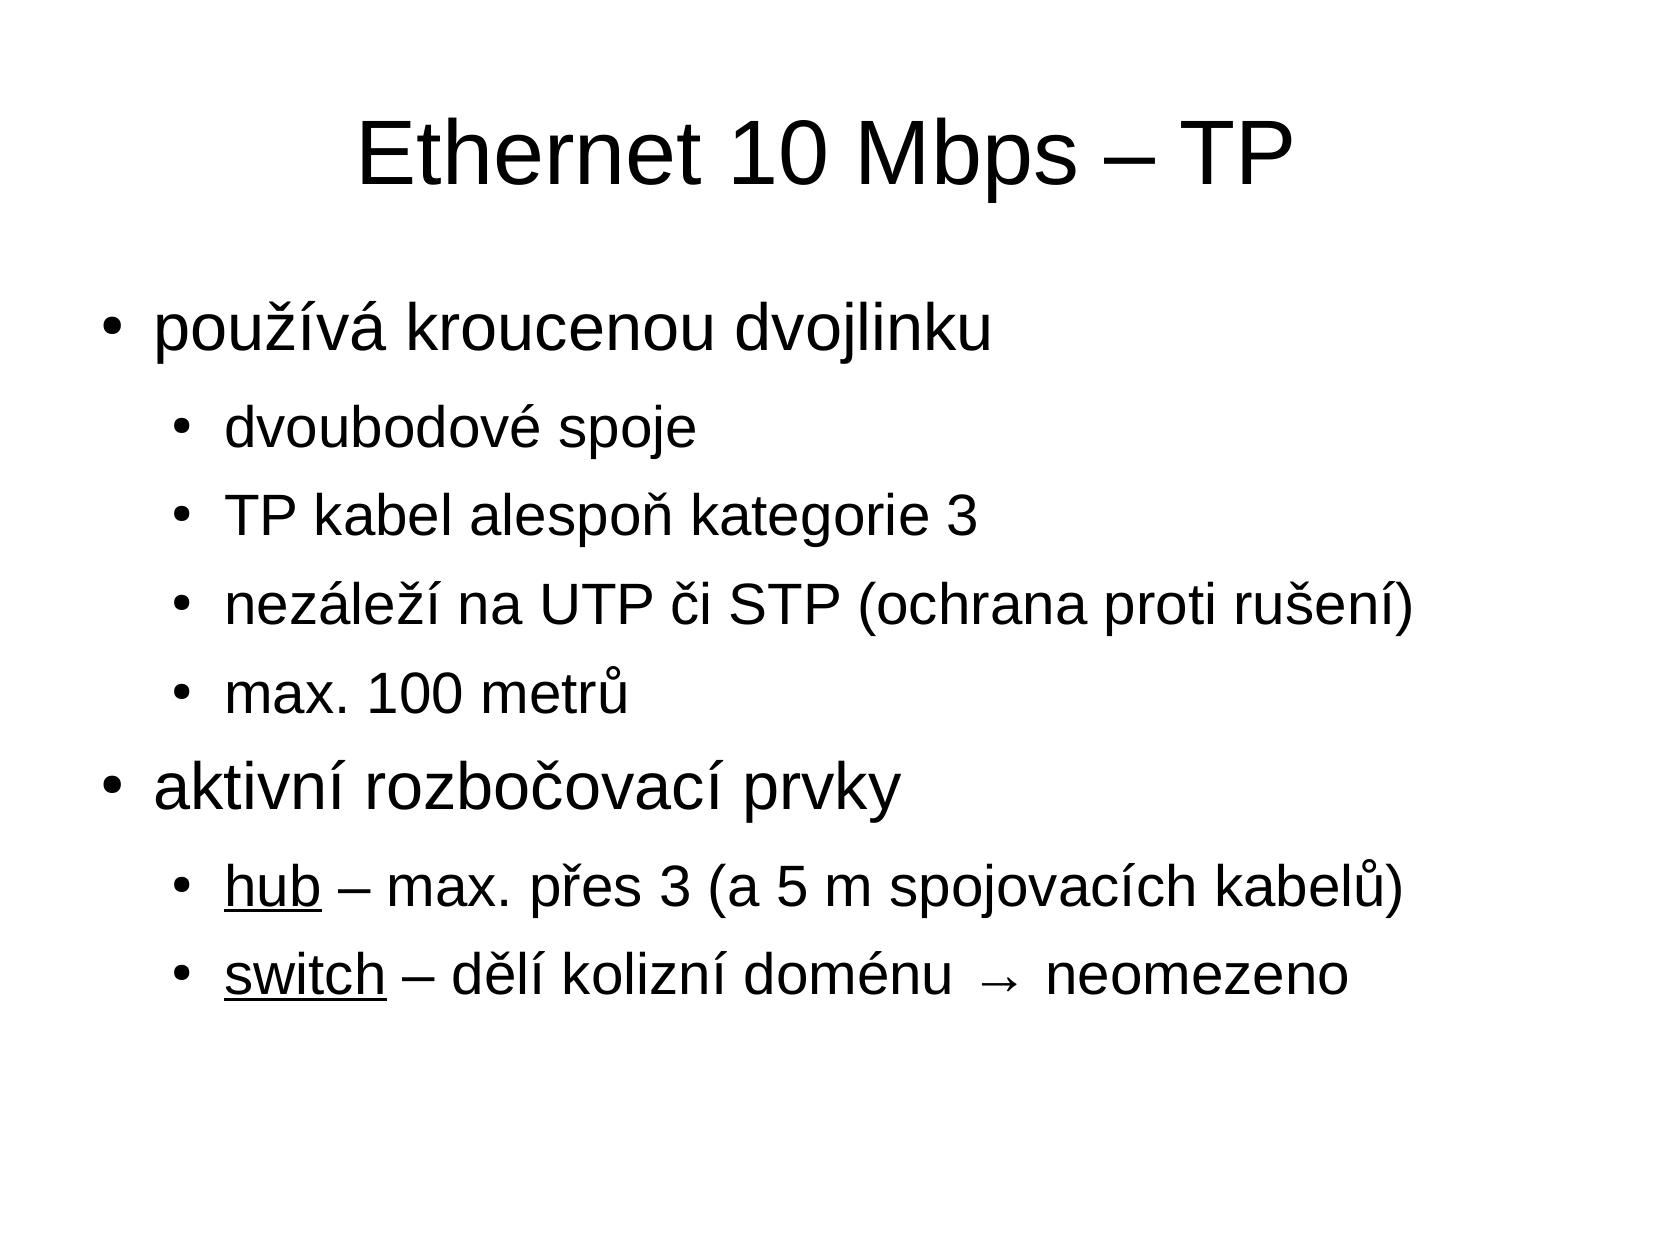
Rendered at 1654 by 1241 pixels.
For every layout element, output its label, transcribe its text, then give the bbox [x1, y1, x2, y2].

title Ethernet 10 Mbps – TP [82, 56, 1571, 250]
list používá kroucenou dvojlinku dvoubodové spoje TP kabel alespoň kategorie 3 nezáleží na UTP či STP (ochrana proti rušení) max. 100 metrů aktivní rozbočovací prvky hub – max. přes 3 (a 5 m spojovacích kabelů) switch – dělí kolizní doménu → neomezeno [82, 290, 1571, 1094]
